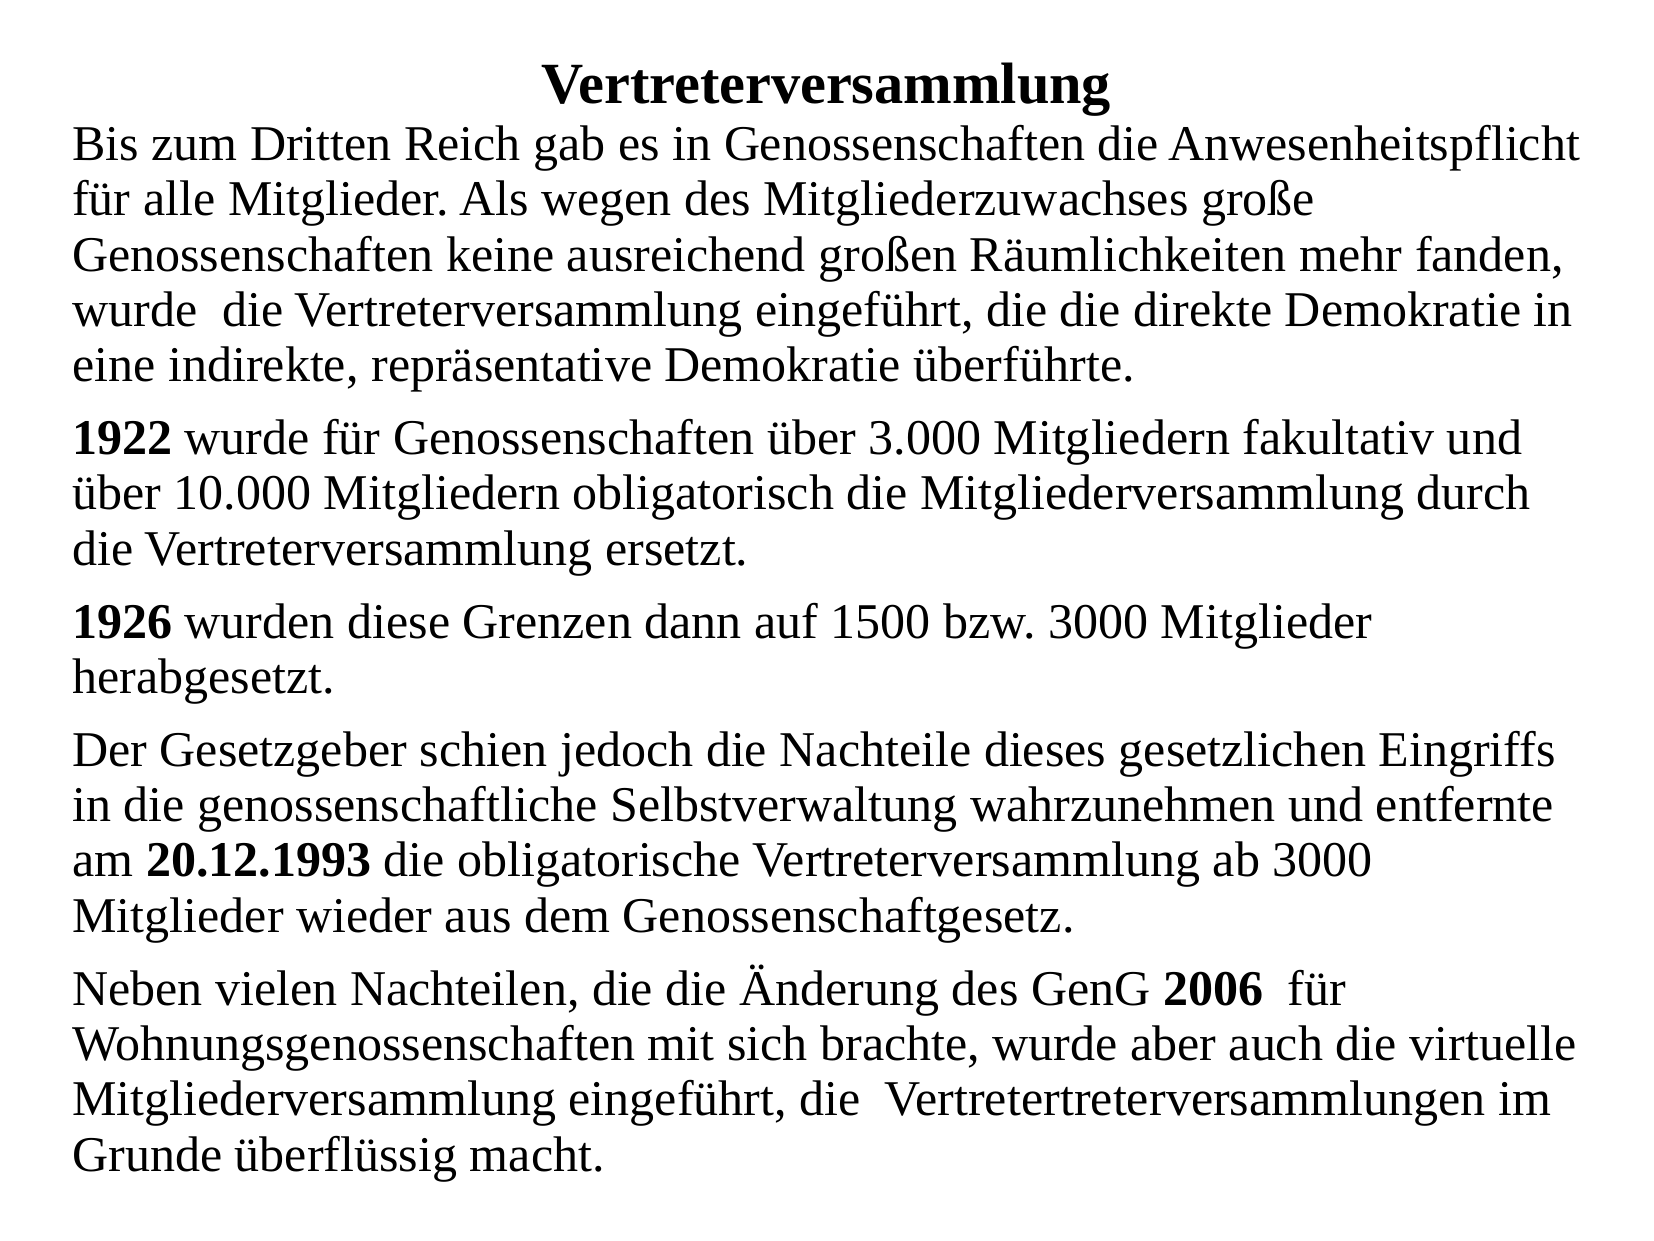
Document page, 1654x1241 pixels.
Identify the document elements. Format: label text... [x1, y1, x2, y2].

text_box Vertreterversammlung Bis zum Dritten Reich gab es in Genossenschaften die Anwesenheitspflicht für alle Mitglieder. Als wegen des Mitgliederzuwachses große Genossenschaften keine ausreichend großen Räumlichkeiten mehr fanden, wurde die Vertreterversammlung eingeführt, die die direkte Demokratie in eine indirekte, repräsentative Demokratie überführte. 1922 wurde für Genossenschaften über 3.000 Mitgliedern fakultativ und über 10.000 Mitgliedern obligatorisch die Mitgliederversammlung durch die Vertreterversammlung ersetzt. 1926 wurden diese Grenzen dann auf 1500 bzw. 3000 Mitglieder herabgesetzt. Der Gesetzgeber schien jedoch die Nachteile dieses gesetzlichen Eingriffs in die genossenschaftliche Selbstverwaltung wahrzunehmen und entfernte am 20.12.1993 die obligatorische Vertreterversammlung ab 3000 Mitglieder wieder aus dem Genossenschaftgesetz. Neben vielen Nachteilen, die die Änderung des GenG 2006 für Wohnungsgenossenschaften mit sich brachte, wurde aber auch die virtuelle Mitgliederversammlung eingeführt, die Vertretertreterversammlungen im Grunde überflüssig macht. [57, 44, 1597, 1190]
